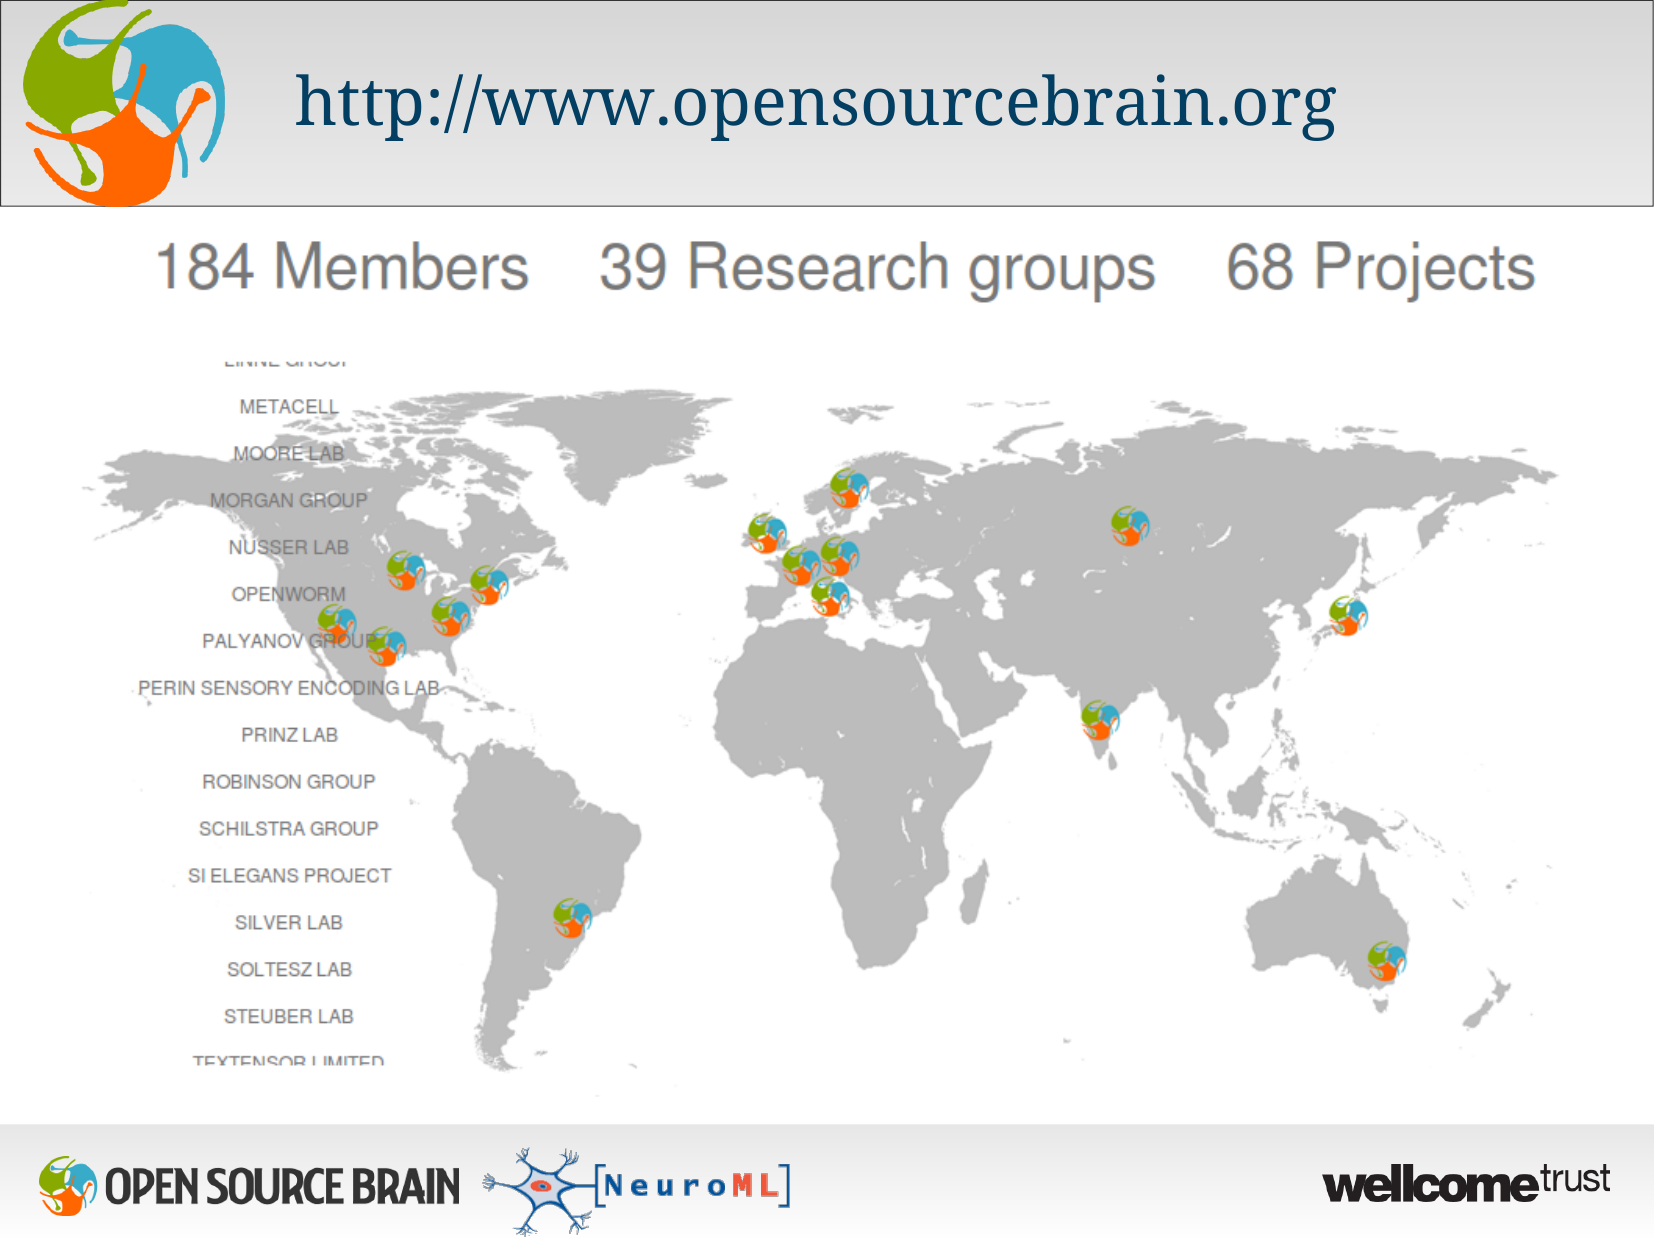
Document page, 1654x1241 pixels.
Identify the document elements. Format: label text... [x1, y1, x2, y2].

text_box http://www.opensourcebrain.org [295, 29, 1347, 177]
picture [23, 0, 225, 207]
picture [1322, 1164, 1610, 1202]
picture [482, 1147, 790, 1237]
picture [39, 1156, 459, 1216]
picture [57, 212, 1595, 1123]
